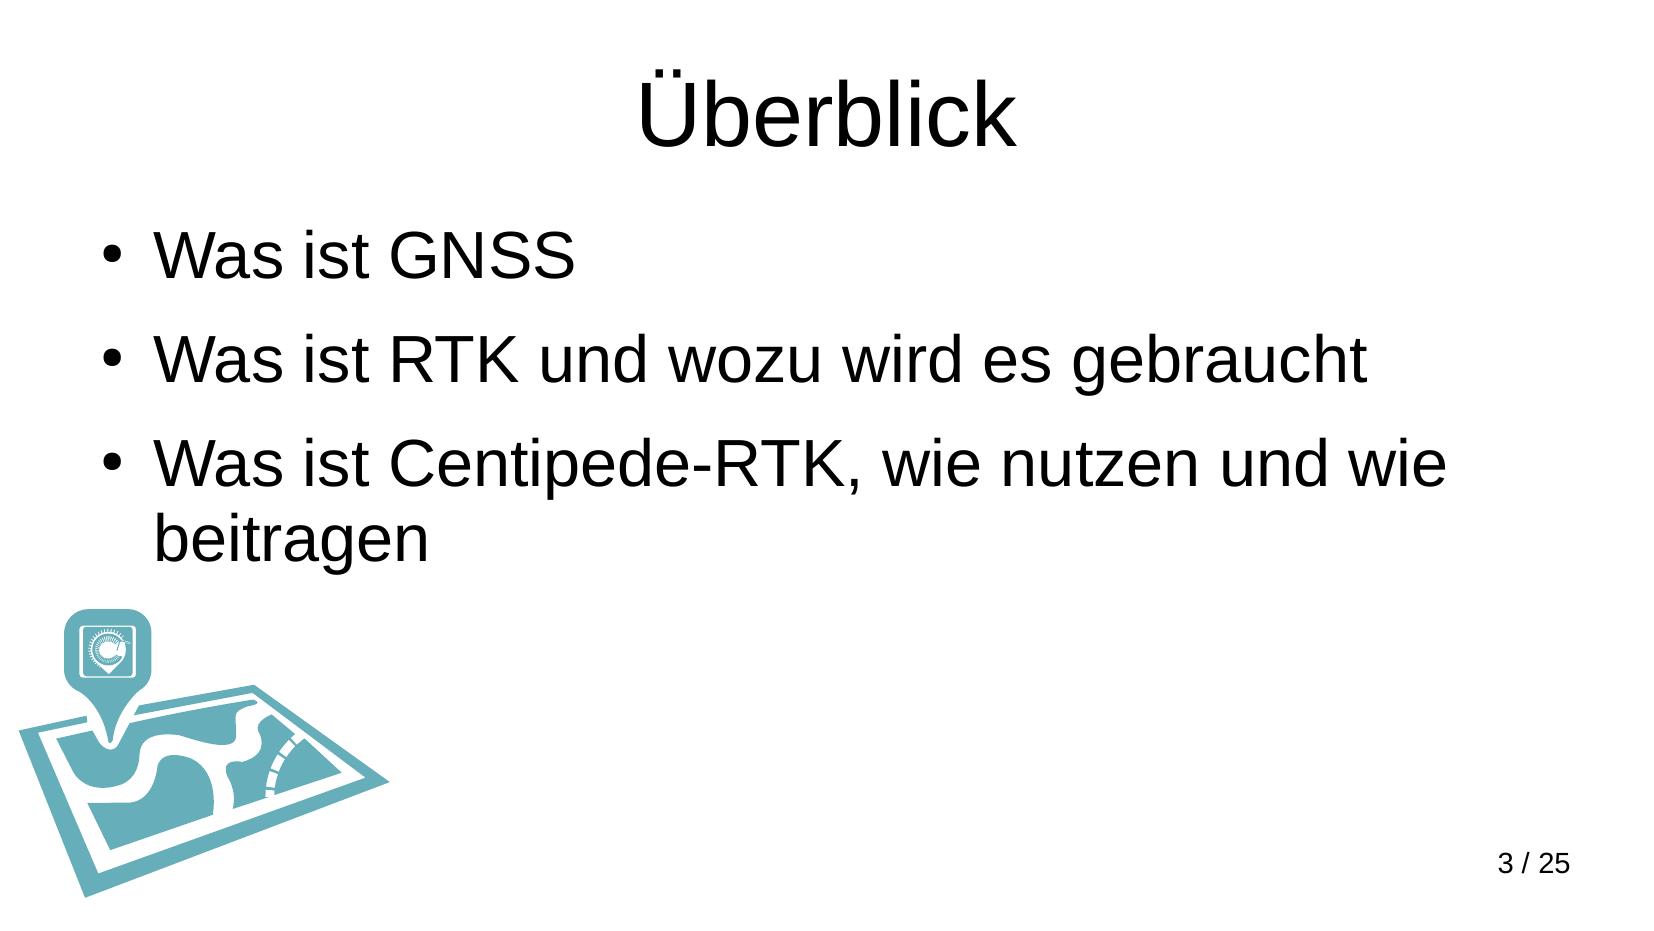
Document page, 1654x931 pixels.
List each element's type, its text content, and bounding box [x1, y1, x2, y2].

title Überblick [82, 37, 1571, 193]
list Was ist GNSS Was ist RTK und wozu wird es gebraucht Was ist Centipede-RTK, wie nutzen und wie beitragen [82, 217, 1571, 758]
